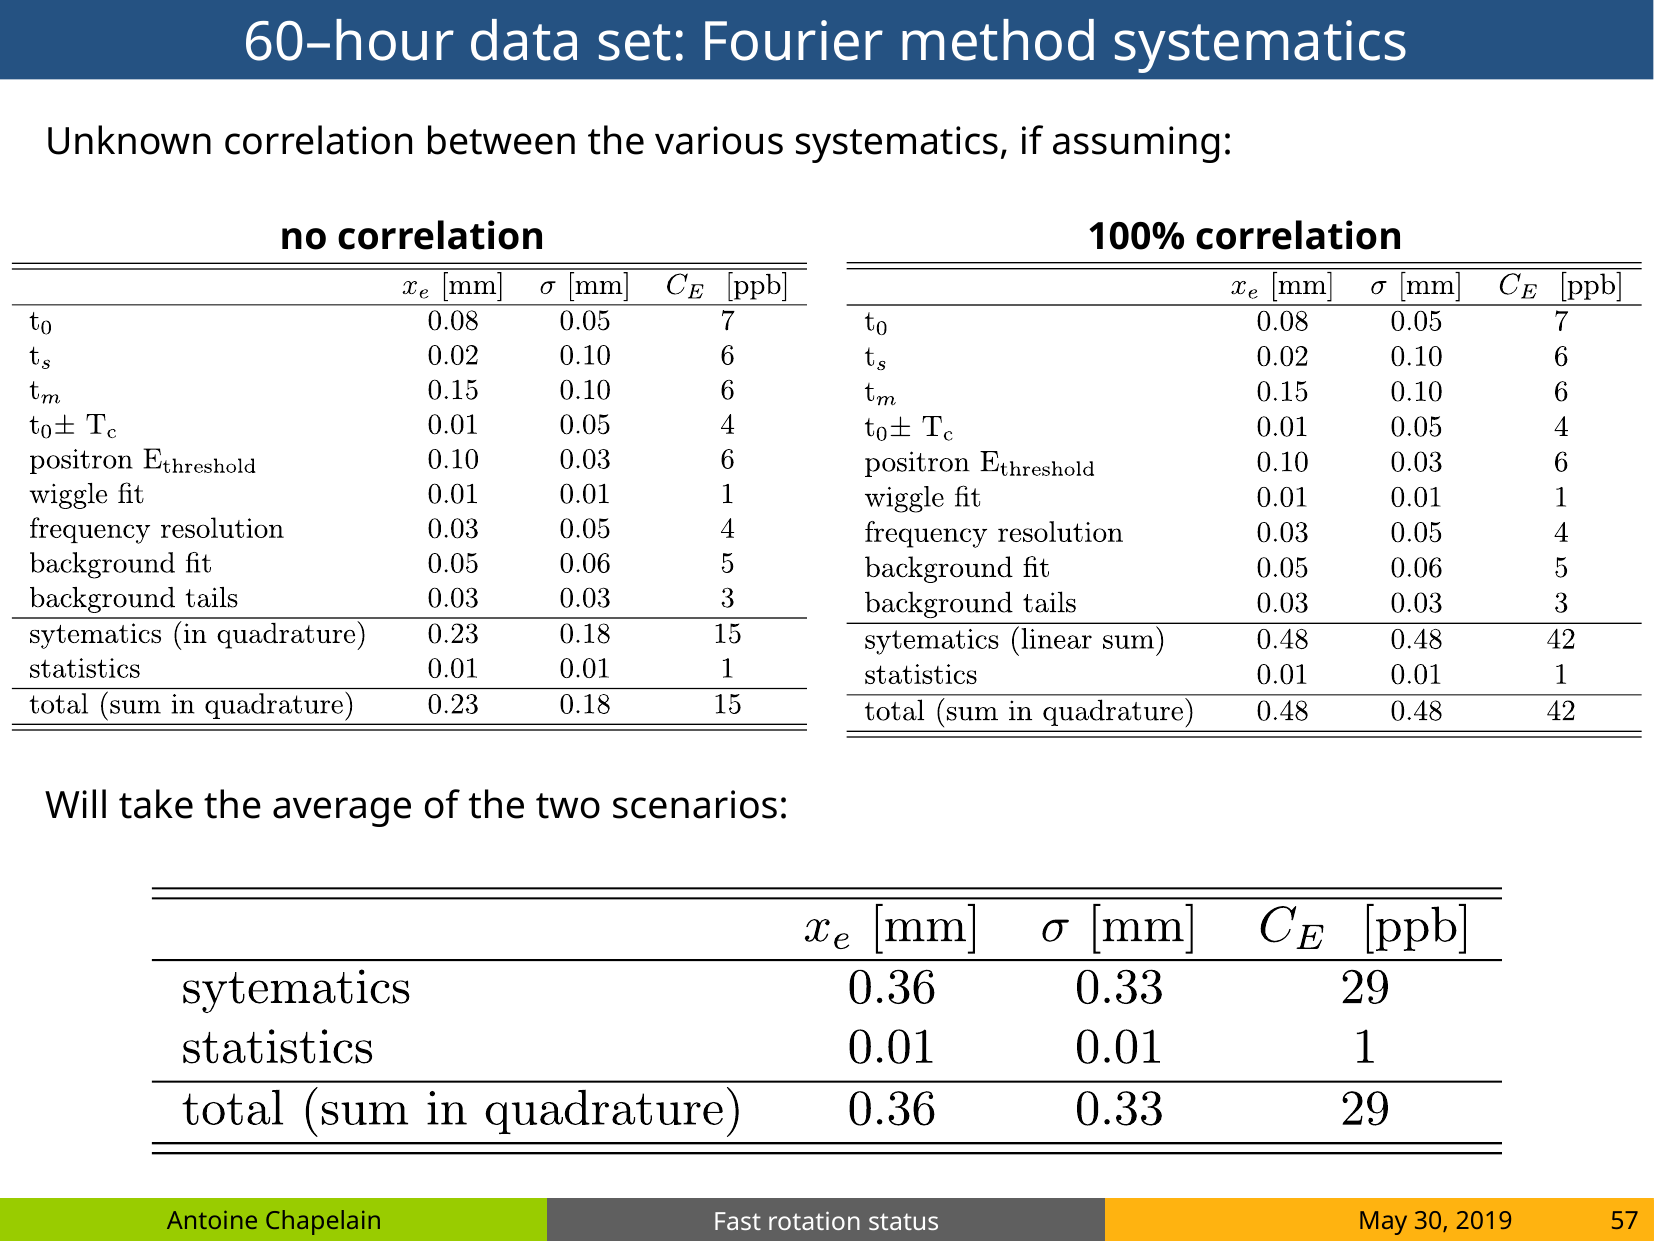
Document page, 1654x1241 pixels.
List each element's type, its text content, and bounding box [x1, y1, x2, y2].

text_box [846, 262, 1642, 738]
text_box no correlation [15, 202, 811, 261]
text_box [151, 887, 1502, 1155]
title 60–hour data set: Fourier method systematics [0, 0, 1654, 80]
text_box 100% correlation [847, 202, 1643, 261]
text_box [11, 262, 807, 731]
list Unknown correlation between the various systematics, if assuming: Will take the average of the two scenarios: [45, 106, 1606, 1186]
